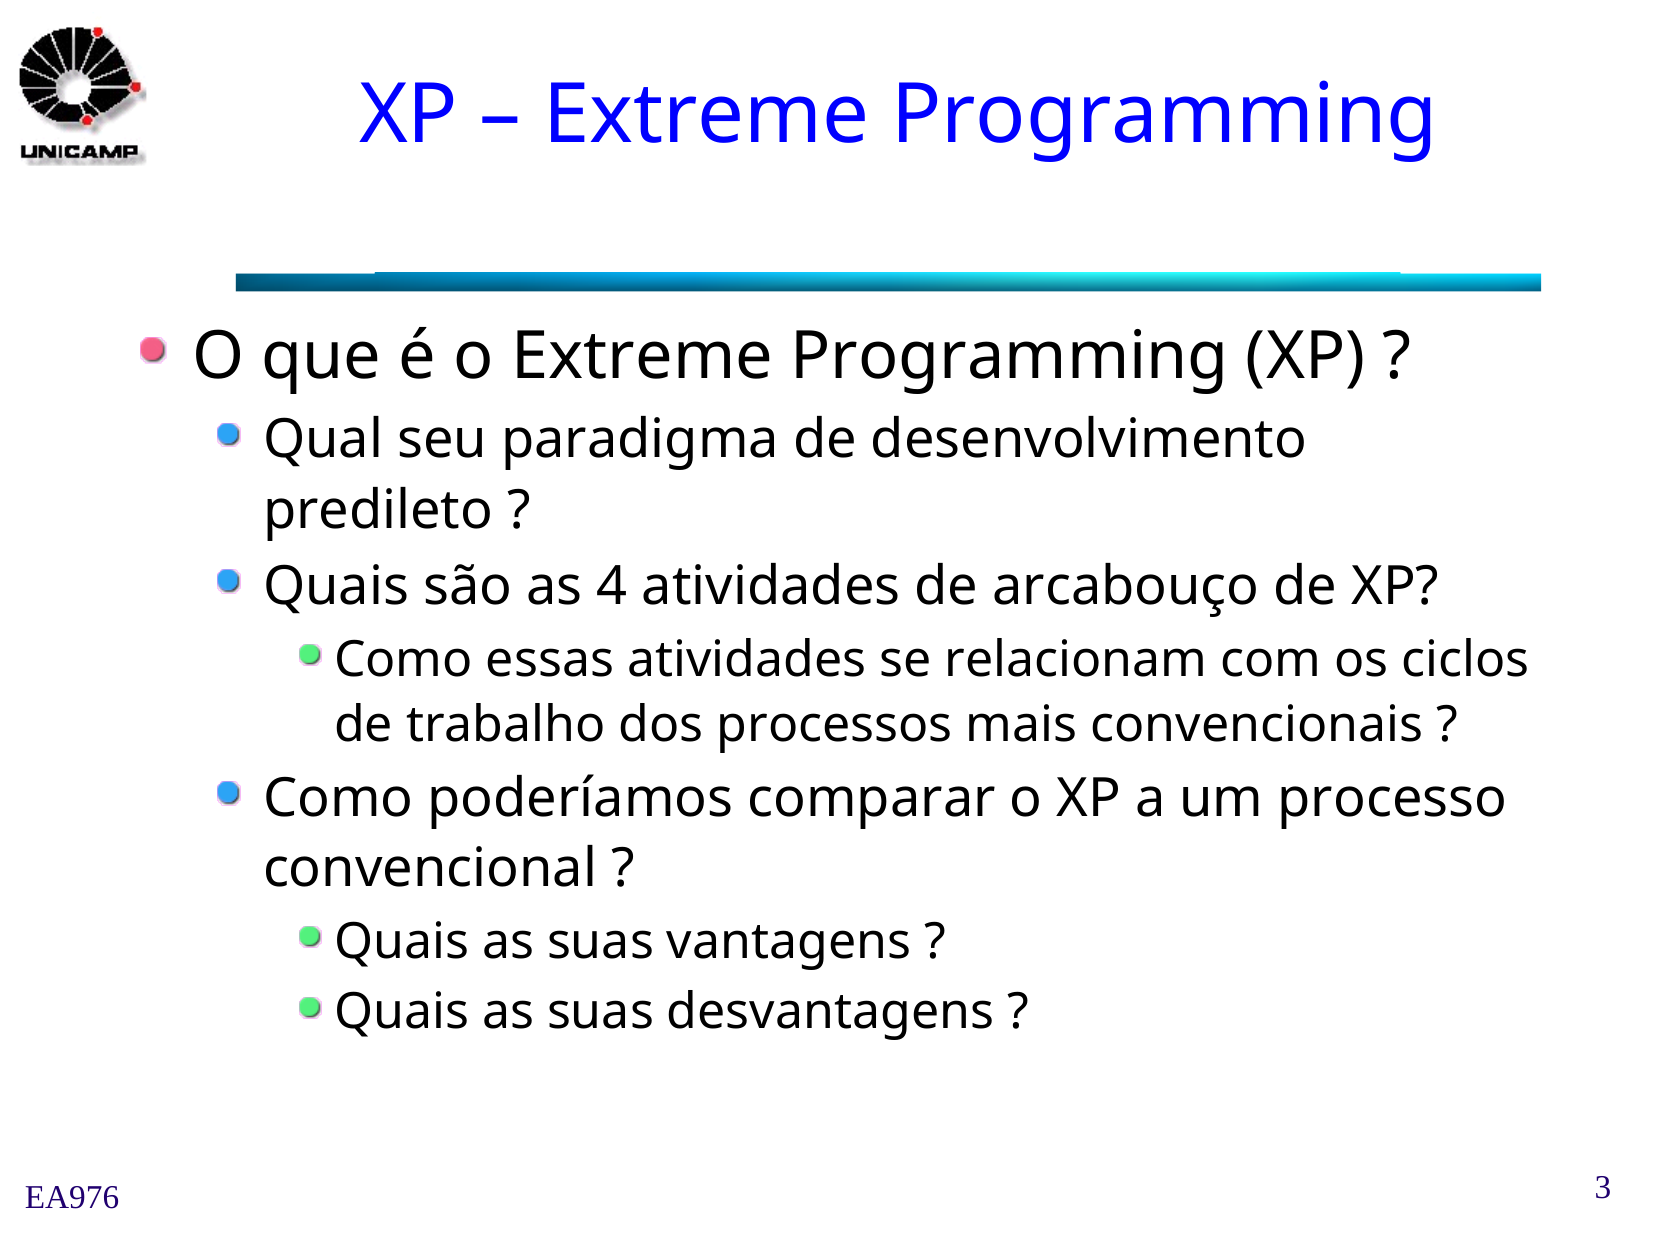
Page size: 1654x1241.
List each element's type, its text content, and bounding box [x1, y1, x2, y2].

title XP – Extreme Programming [264, 0, 1534, 175]
list O que é o Extreme Programming (XP) ? Qual seu paradigma de desenvolvimento predileto ? Quais são as 4 atividades de arcabouço de XP? Como essas atividades se relacionam com os ciclos de trabalho dos processos mais convencionais ? Como poderíamos comparar o XP a um processo convencional ? Quais as suas vantagens ? Quais as suas desvantagens ? [121, 309, 1534, 1182]
picture [125, 272, 1654, 295]
